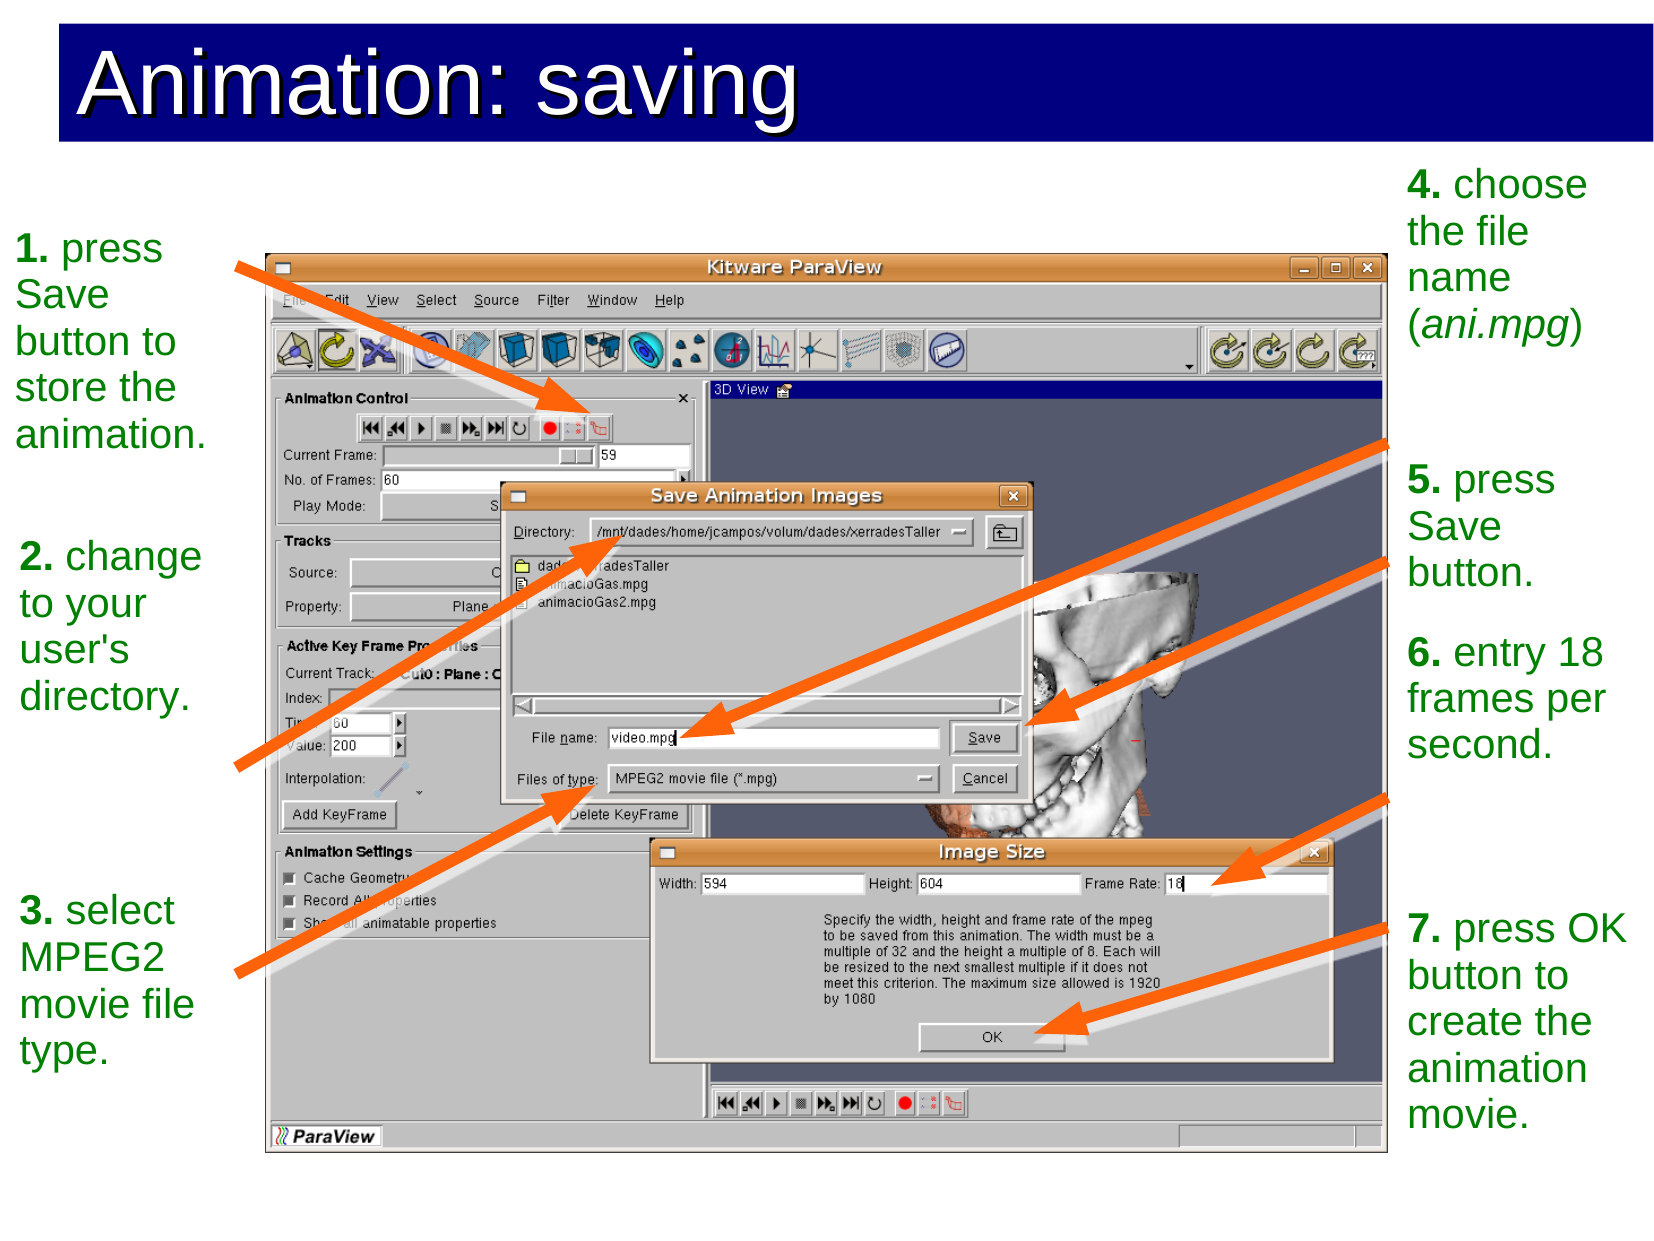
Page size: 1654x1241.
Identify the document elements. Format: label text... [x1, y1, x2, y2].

title Animation: saving [76, 23, 1565, 142]
text_box 3. select MPEG2 movie file type. [4, 879, 237, 1105]
text_box 5. press Save button. [1392, 448, 1654, 622]
text_box 2. change to your user's directory. [4, 525, 237, 751]
picture [265, 253, 1388, 1153]
text_box 4. choose the file name (ani.mpg) [1392, 153, 1654, 380]
text_box 1. press Save button to store the animation. [0, 217, 232, 502]
text_box 7. press OK button to create the animation movie. [1392, 897, 1654, 1175]
text_box 6. entry 18 frames per second. [1392, 622, 1654, 794]
